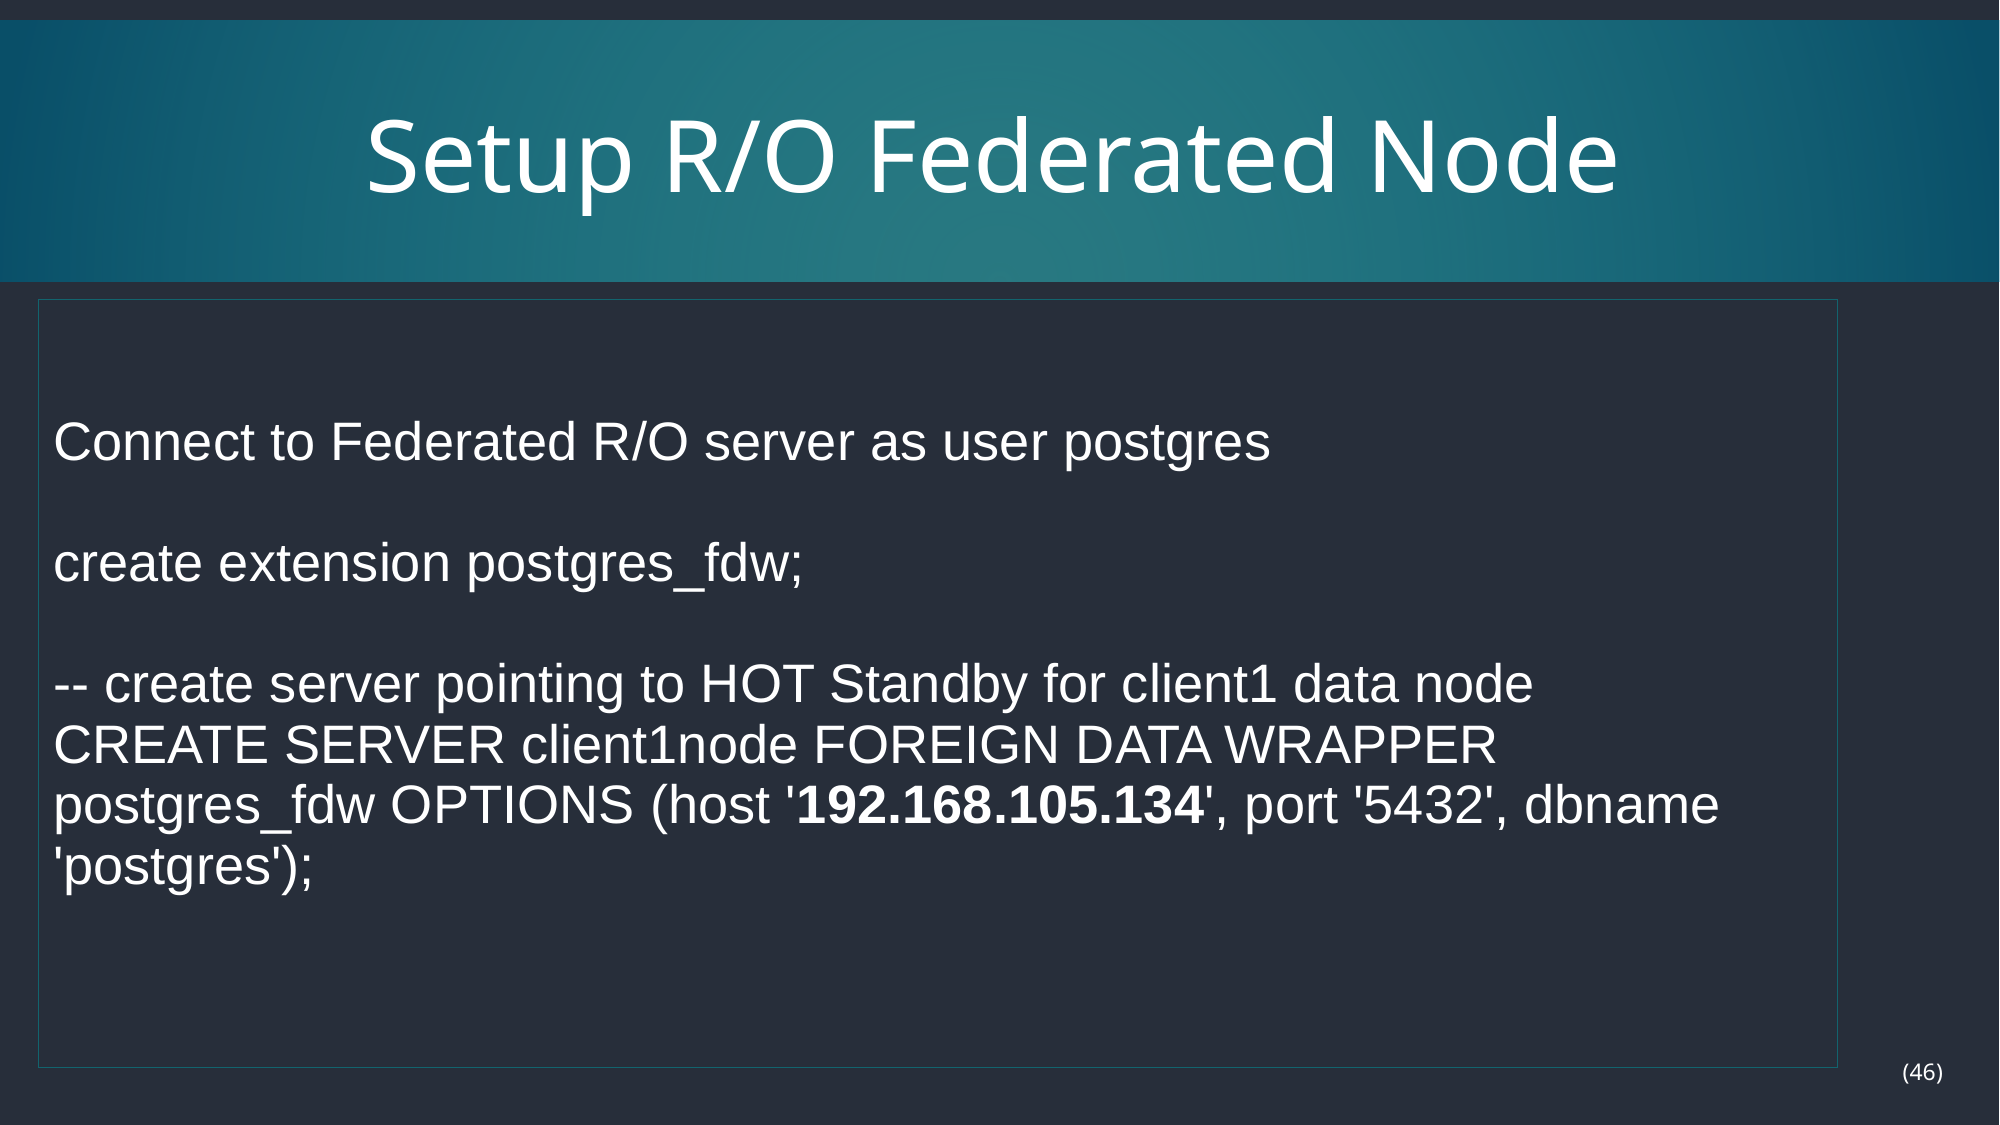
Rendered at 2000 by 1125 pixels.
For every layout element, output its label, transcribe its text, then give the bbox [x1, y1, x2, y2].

text_box [0, 20, 2000, 282]
slide_number (<number>) [1508, 1042, 1959, 1103]
text_box Setup R/O Federated Node [37, 85, 1950, 220]
text_box Connect to Federated R/O server as user postgres create extension postgres_fdw; -- create server pointing to HOT Standby for client1 data node CREATE SERVER client1node FOREIGN DATA WRAPPER postgres_fdw OPTIONS (host '192.168.105.134', port '5432', dbname 'postgres'); [38, 299, 1838, 1068]
